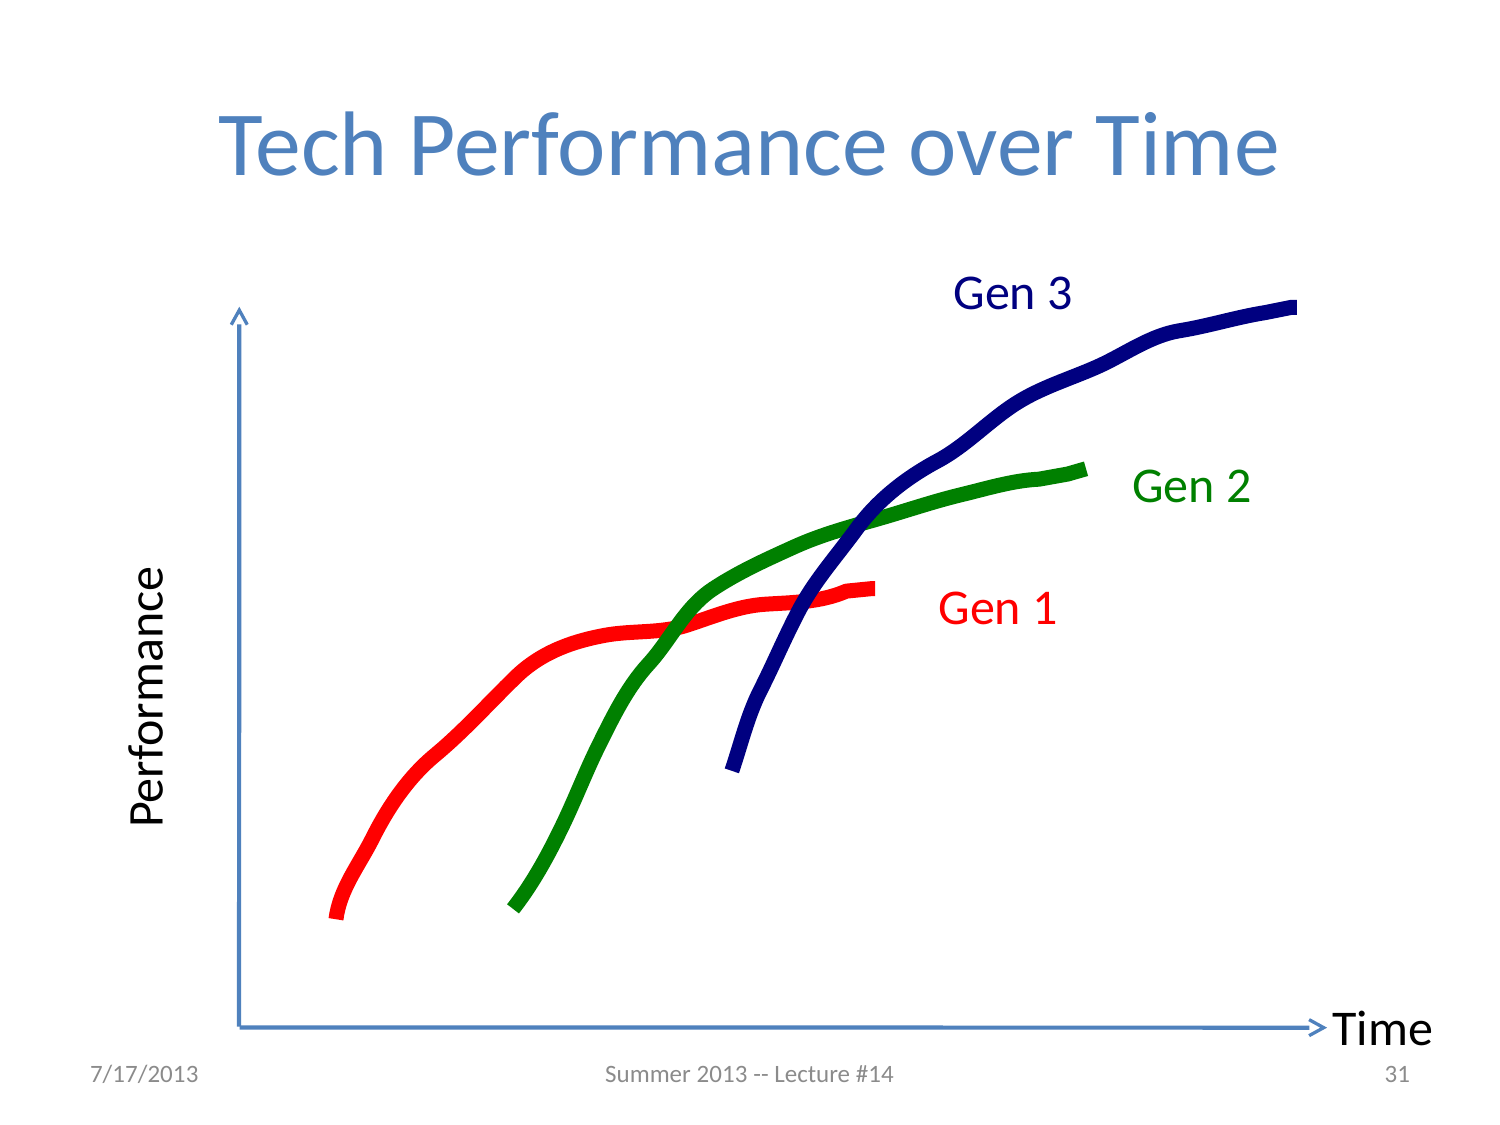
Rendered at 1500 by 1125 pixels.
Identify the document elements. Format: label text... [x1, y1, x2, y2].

text_box Time [1390, 1024, 1400, 1042]
text_box Gen 2 [1110, 450, 1304, 539]
footer Summer 2013 -- Lecture #14 [512, 1042, 988, 1103]
text_box Gen 1 [916, 571, 1111, 661]
title Tech Performance over Time [75, 45, 1425, 233]
text_box Performance [105, 551, 180, 843]
text_box Time [1317, 988, 1449, 1063]
text_box Time [1376, 1024, 1386, 1042]
slide_number 7/17/2013 [75, 1042, 425, 1103]
slide_number <number> [1074, 1042, 1425, 1103]
text_box Gen 3 [931, 256, 1126, 346]
